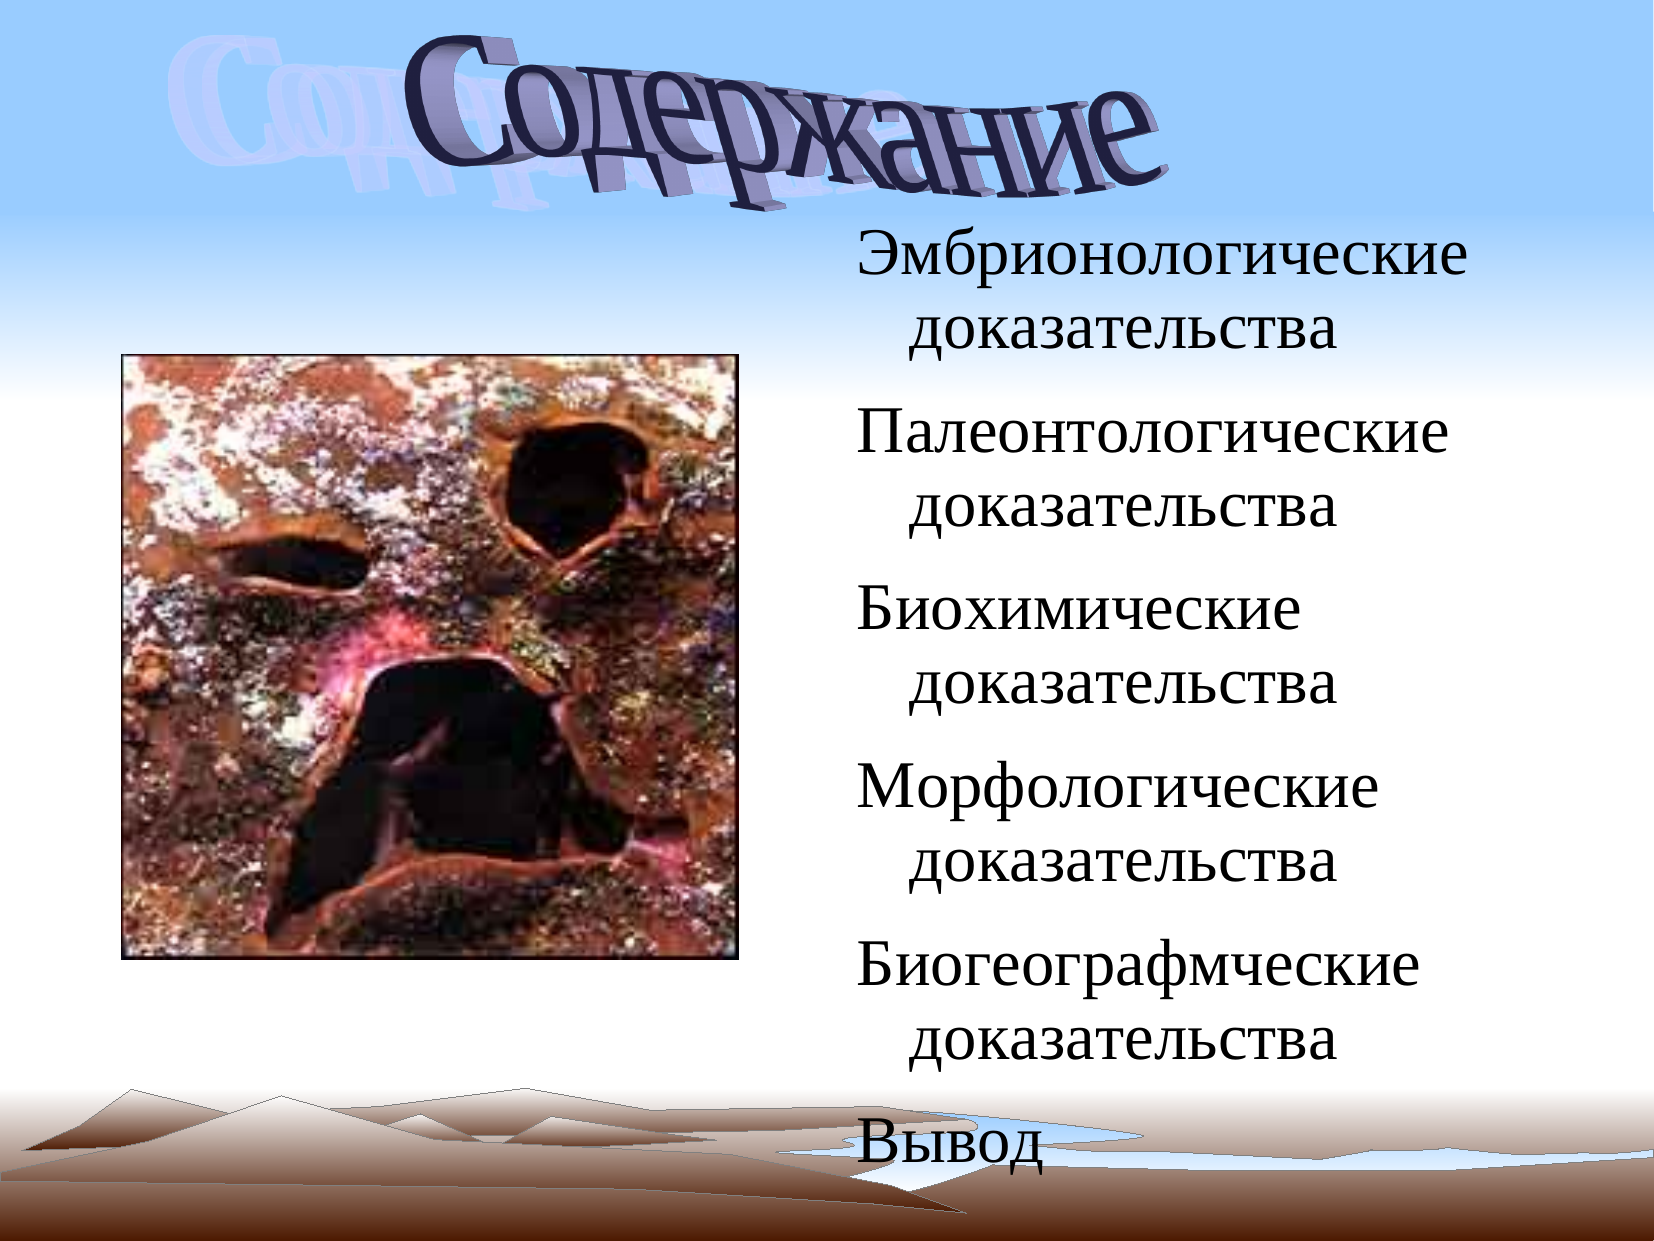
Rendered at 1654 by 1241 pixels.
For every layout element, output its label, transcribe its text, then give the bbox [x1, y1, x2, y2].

picture [121, 354, 739, 960]
list Эмбрионологические доказательства Палеонтологические доказательства Биохимические доказательства Морфологические доказательства Биогеографмческие доказательства Вывод [845, 215, 1535, 1178]
